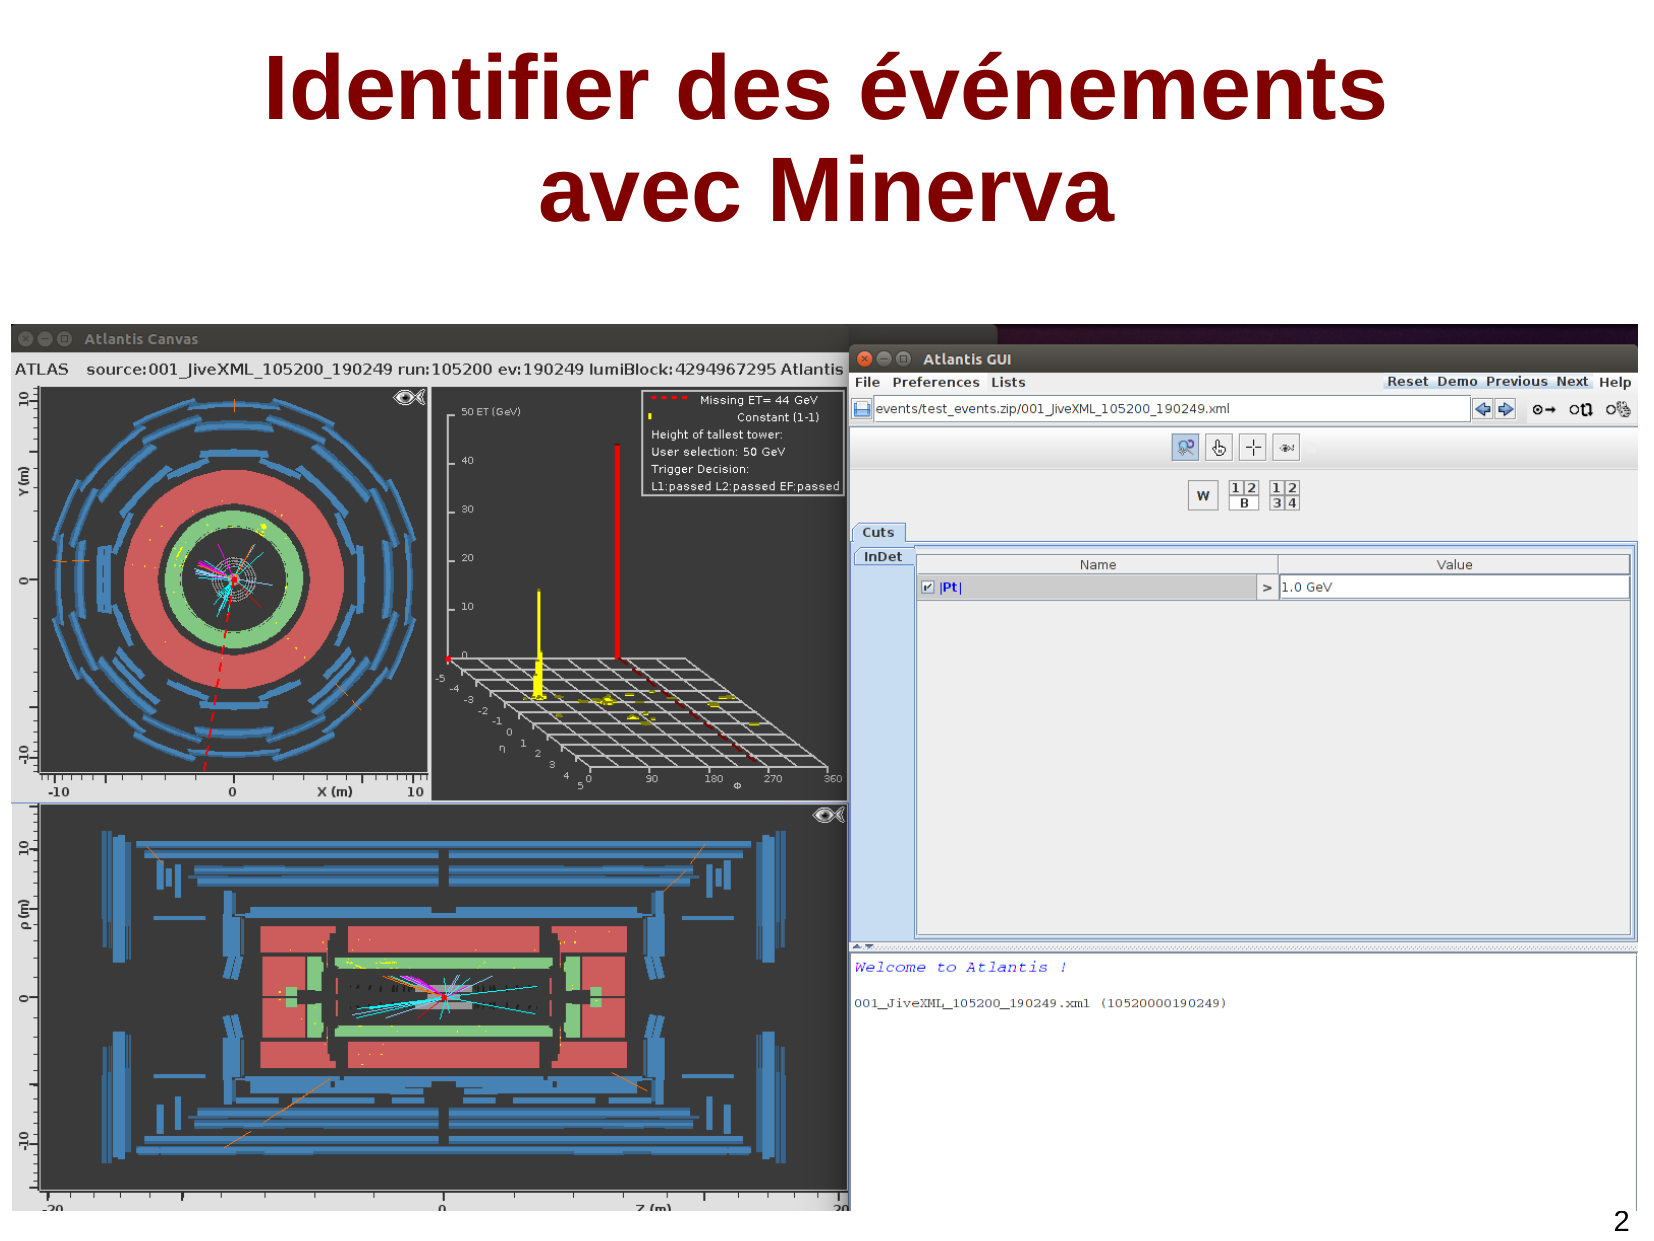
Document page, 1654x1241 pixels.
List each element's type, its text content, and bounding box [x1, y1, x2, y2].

picture [11, 324, 1638, 1211]
title Identifier des événements avec Minerva [47, 35, 1607, 243]
